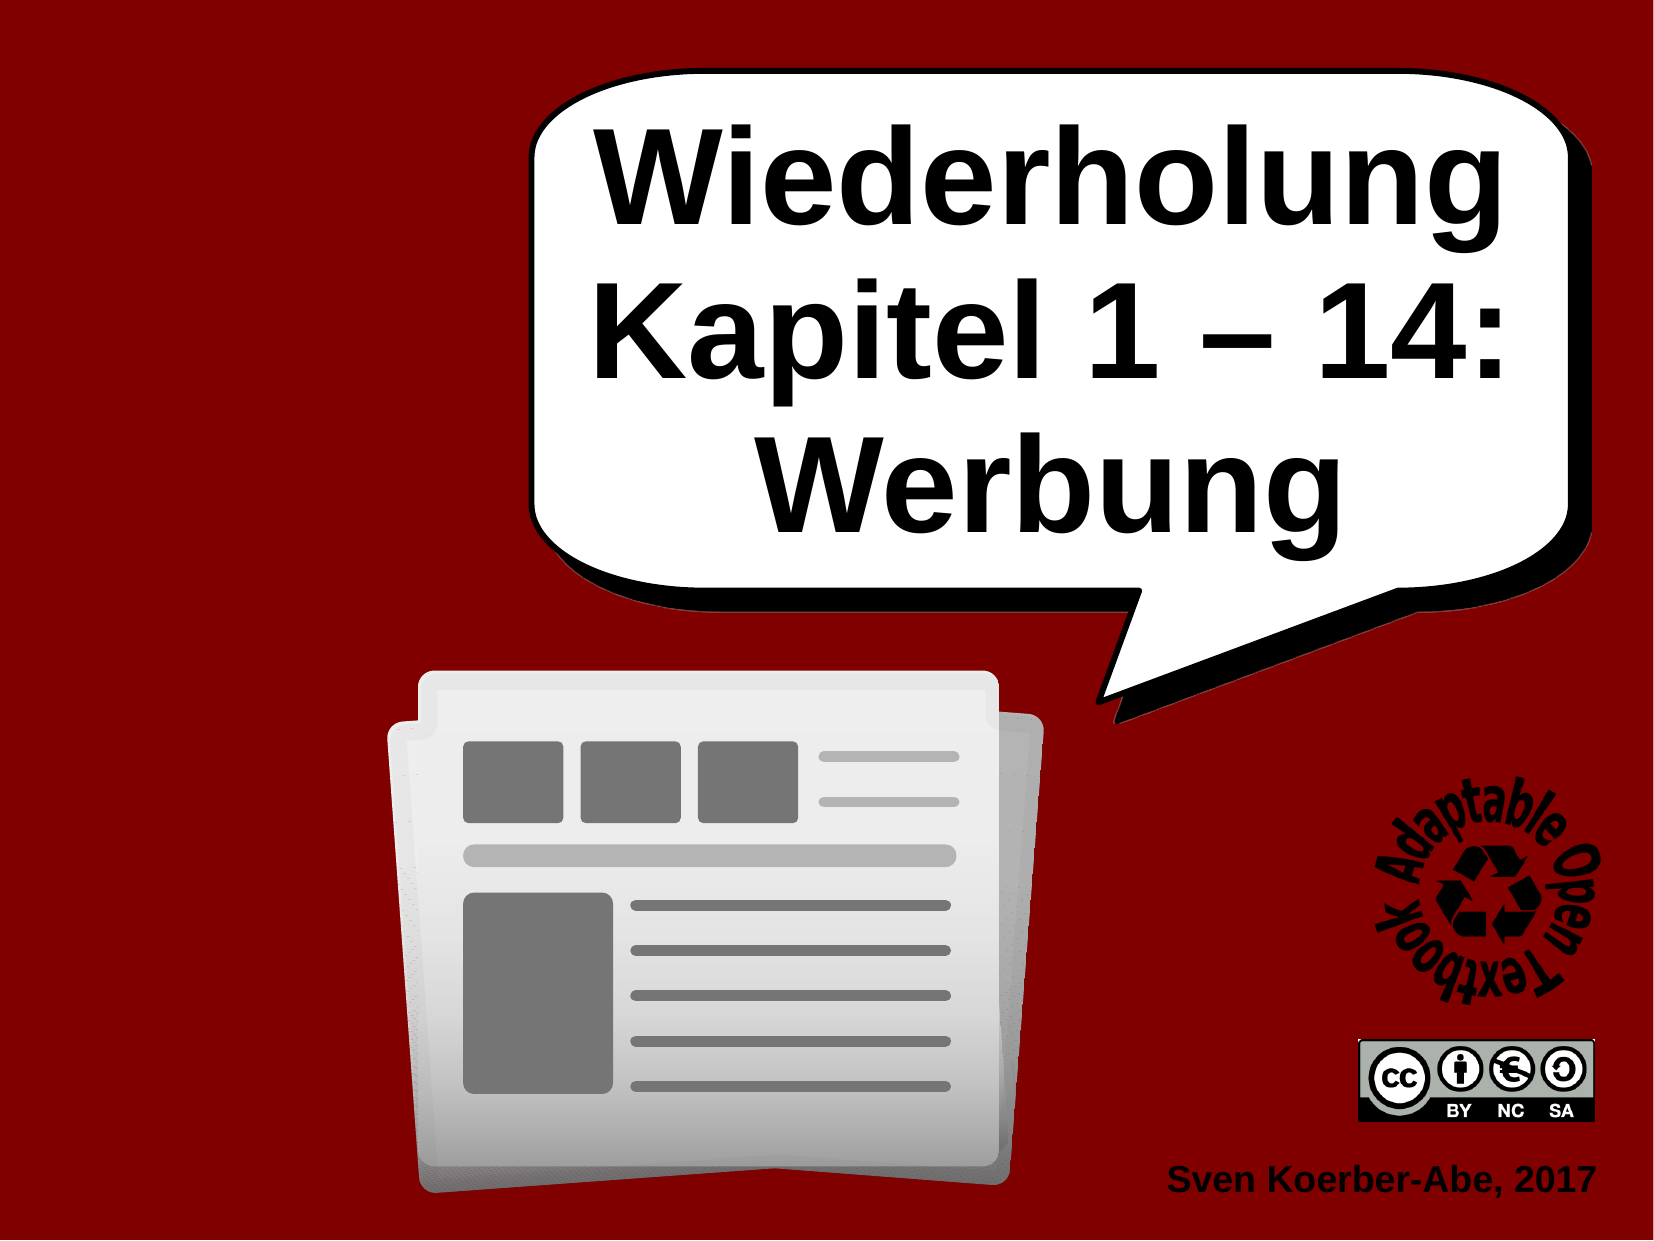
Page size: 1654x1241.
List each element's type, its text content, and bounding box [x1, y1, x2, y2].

picture [1370, 773, 1607, 1010]
picture [354, 578, 1063, 1241]
text_box Sven Koerber-Abe, 2017 [1104, 1151, 1613, 1211]
picture [1358, 1039, 1595, 1123]
text_box Wiederholung Kapitel 1 – 14: Werbung [531, 70, 1571, 703]
